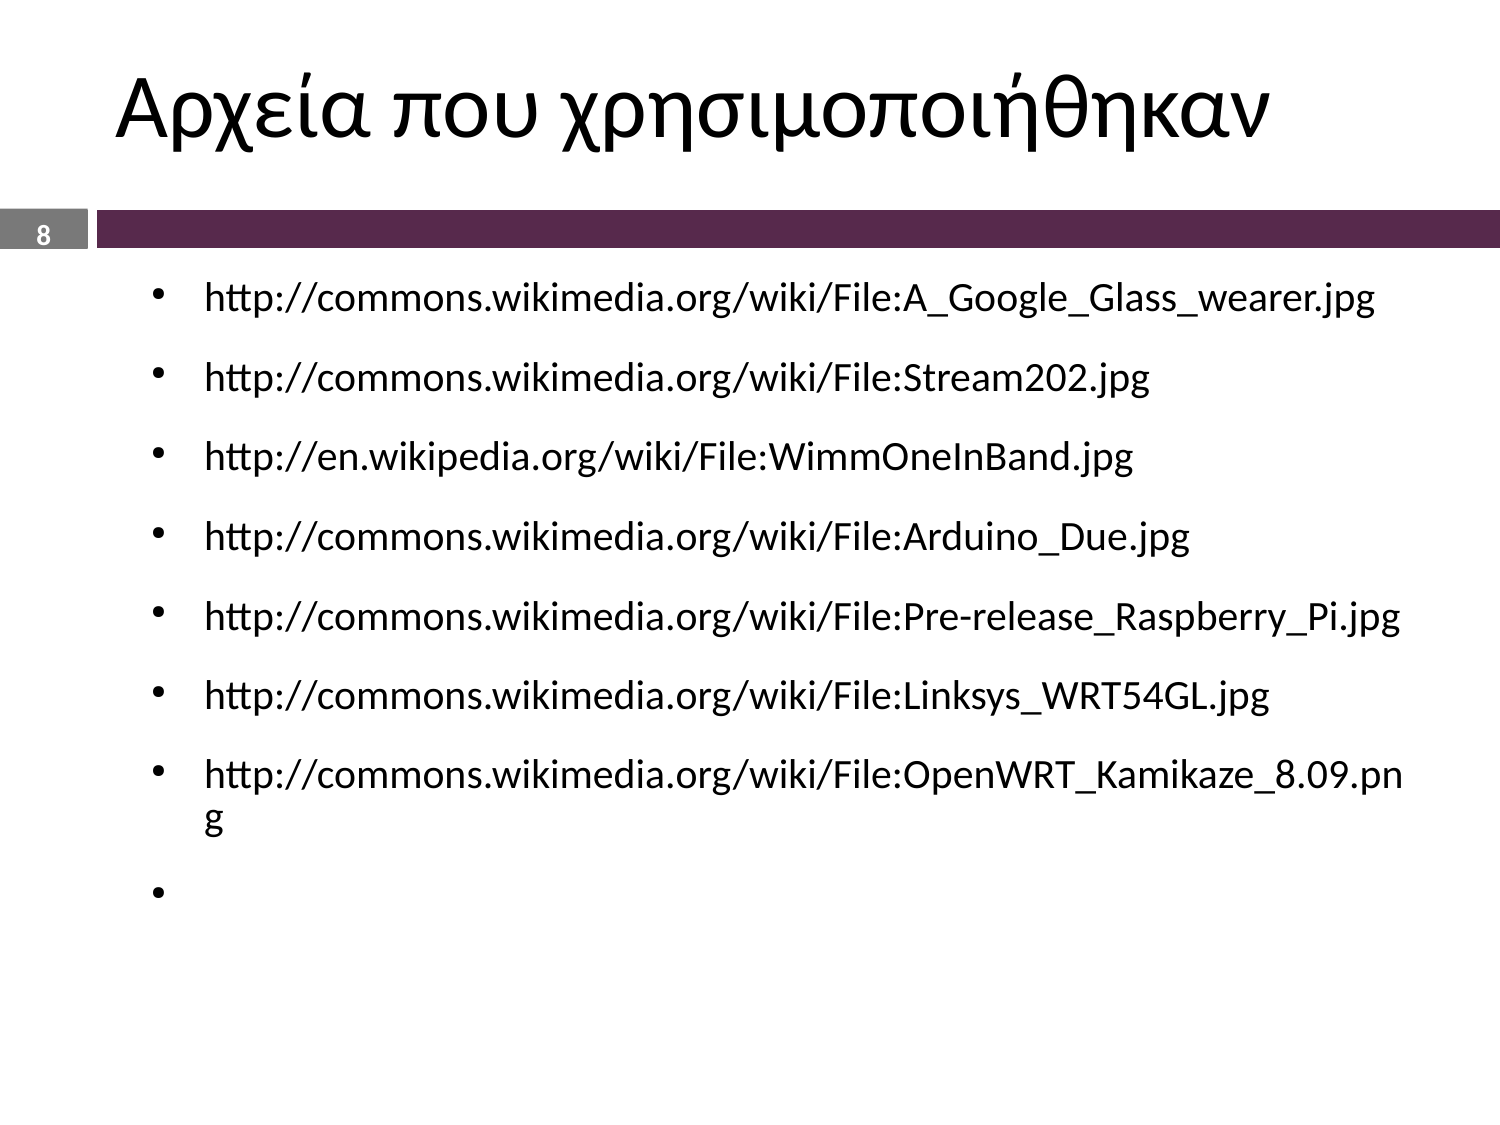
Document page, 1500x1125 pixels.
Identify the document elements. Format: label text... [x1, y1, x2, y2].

text_box [0, 208, 88, 249]
title Αρχεία που χρησιμοποιήθηκαν [100, 19, 1438, 182]
list http://commons.wikimedia.org/wiki/File:A_Google_Glass_wearer.jpg http://commons.wikimedia.org/wiki/File:Stream202.jpg http://en.wikipedia.org/wiki/File:WimmOneInBand.jpg http://commons.wikimedia.org/wiki/File:Arduino_Due.jpg http://commons.wikimedia.org/wiki/File:Pre-release_Raspberry_Pi.jpg http://commons.wikimedia.org/wiki/File:Linksys_WRT54GL.jpg http://commons.wikimedia.org/wiki/File:OpenWRT_Kamikaze_8.09.png [100, 262, 1438, 1000]
